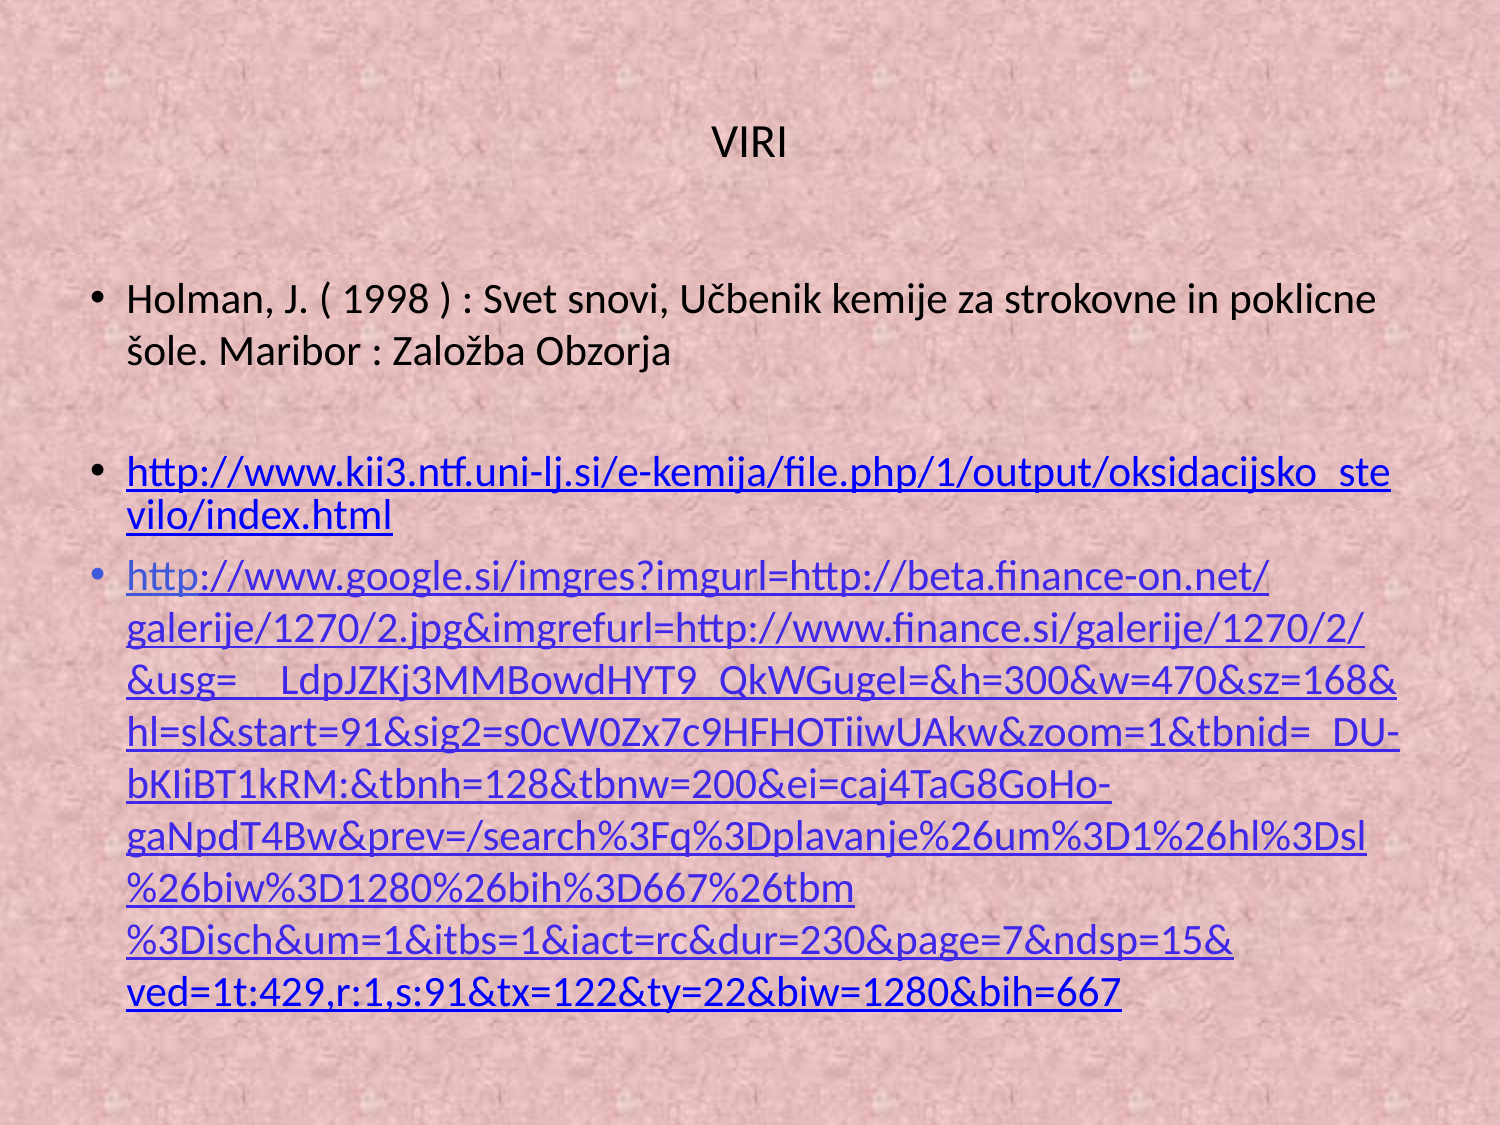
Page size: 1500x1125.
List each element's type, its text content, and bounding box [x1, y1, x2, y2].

title VIRI [75, 45, 1425, 233]
picture [0, 0, 1500, 1125]
list Holman, J. ( 1998 ) : Svet snovi, Učbenik kemije za strokovne in poklicne šole. Maribor : Založba Obzorja http://www.kii3.ntf.uni-lj.si/e-kemija/file.php/1/output/oksidacijsko_stevilo/index.html http://www.google.si/imgres?imgurl=http://beta.finance-on.net/galerije/1270/2.jpg&imgrefurl=http://www.finance.si/galerije/1270/2/&usg=__LdpJZKj3MMBowdHYT9_QkWGugeI=&h=300&w=470&sz=168&hl=sl&start=91&sig2=s0cW0Zx7c9HFHOTiiwUAkw&zoom=1&tbnid=_DU-bKIiBT1kRM:&tbnh=128&tbnw=200&ei=caj4TaG8GoHo-gaNpdT4Bw&prev=/search%3Fq%3Dplavanje%26um%3D1%26hl%3Dsl%26biw%3D1280%26bih%3D667%26tbm%3Disch&um=1&itbs=1&iact=rc&dur=230&page=7&ndsp=15&ved=1t:429,r:1,s:91&tx=122&ty=22&biw=1280&bih=667 [75, 262, 1425, 1005]
